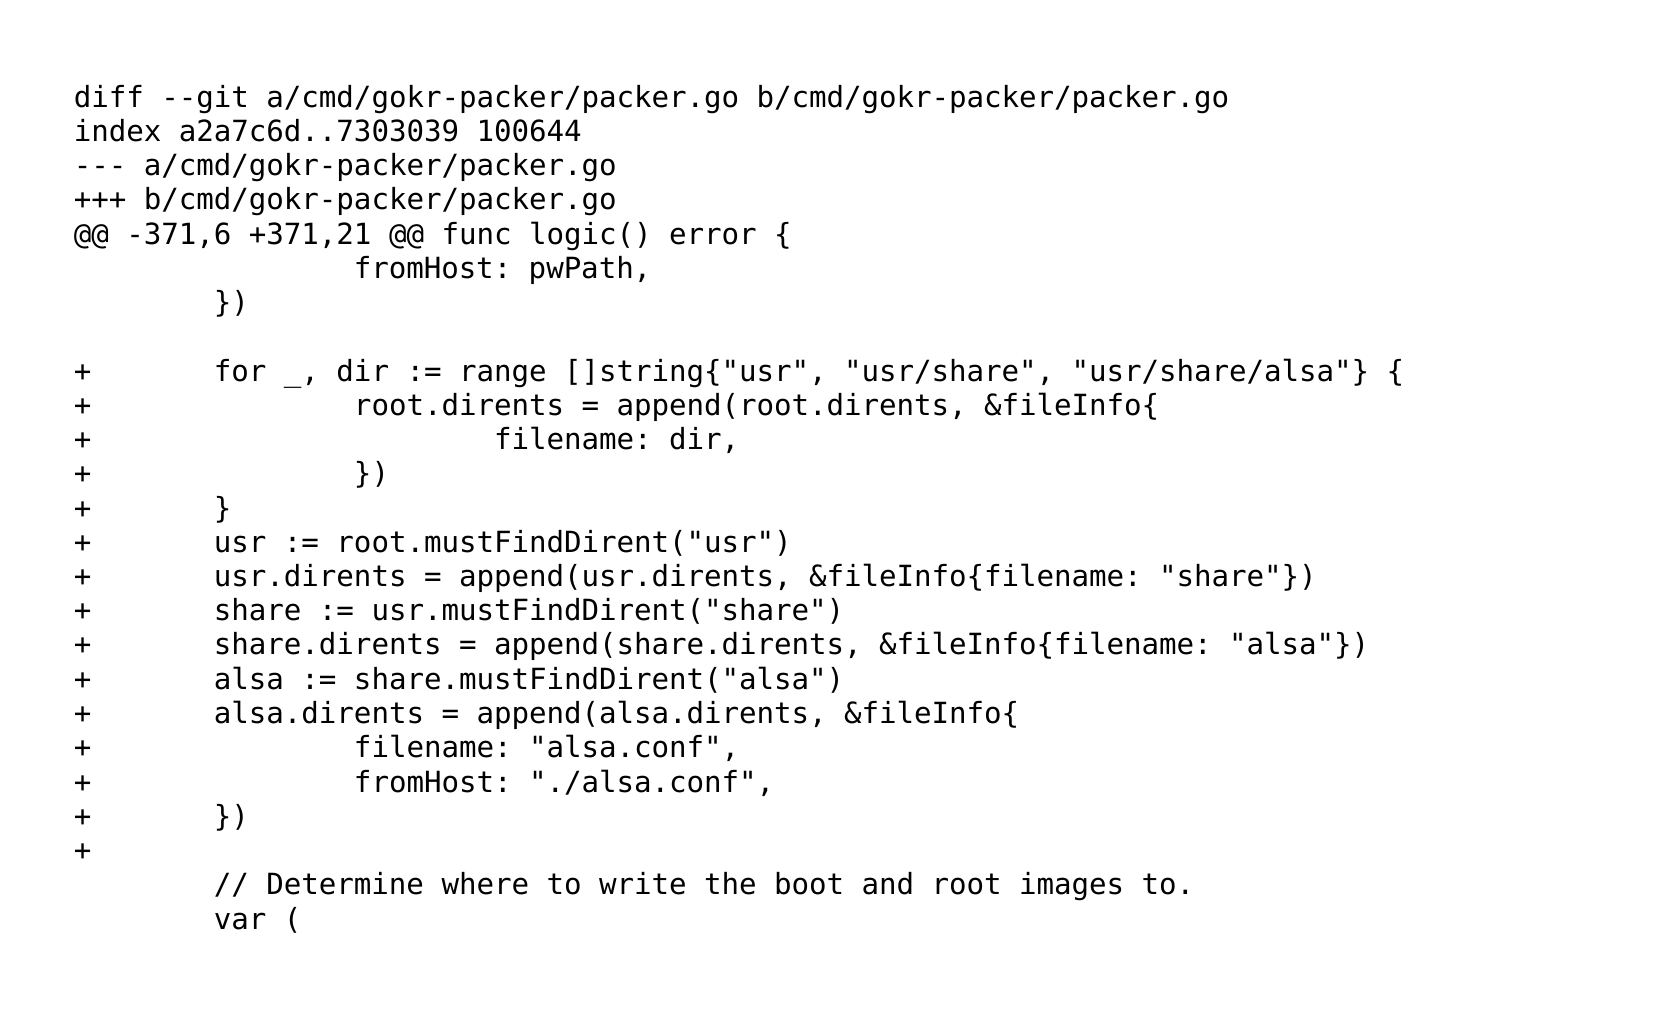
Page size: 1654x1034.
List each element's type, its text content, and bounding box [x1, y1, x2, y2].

subtitle diff --git a/cmd/gokr-packer/packer.go b/cmd/gokr-packer/packer.go index a2a7c6d..7303039 100644 --- a/cmd/gokr-packer/packer.go +++ b/cmd/gokr-packer/packer.go @@ -371,6 +371,21 @@ func logic() error { fromHost: pwPath, }) + for _, dir := range []string{"usr", "usr/share", "usr/share/alsa"} { + root.dirents = append(root.dirents, &fileInfo{ + filename: dir, + }) + } + usr := root.mustFindDirent("usr") + usr.dirents = append(usr.dirents, &fileInfo{filename: "share"}) + share := usr.mustFindDirent("share") + share.dirents = append(share.dirents, &fileInfo{filename: "alsa"}) + alsa := share.mustFindDirent("alsa") + alsa.dirents = append(alsa.dirents, &fileInfo{ + filename: "alsa.conf", + fromHost: "./alsa.conf", + }) + // Determine where to write the boot and root images to. var ( [73, 35, 1607, 981]
